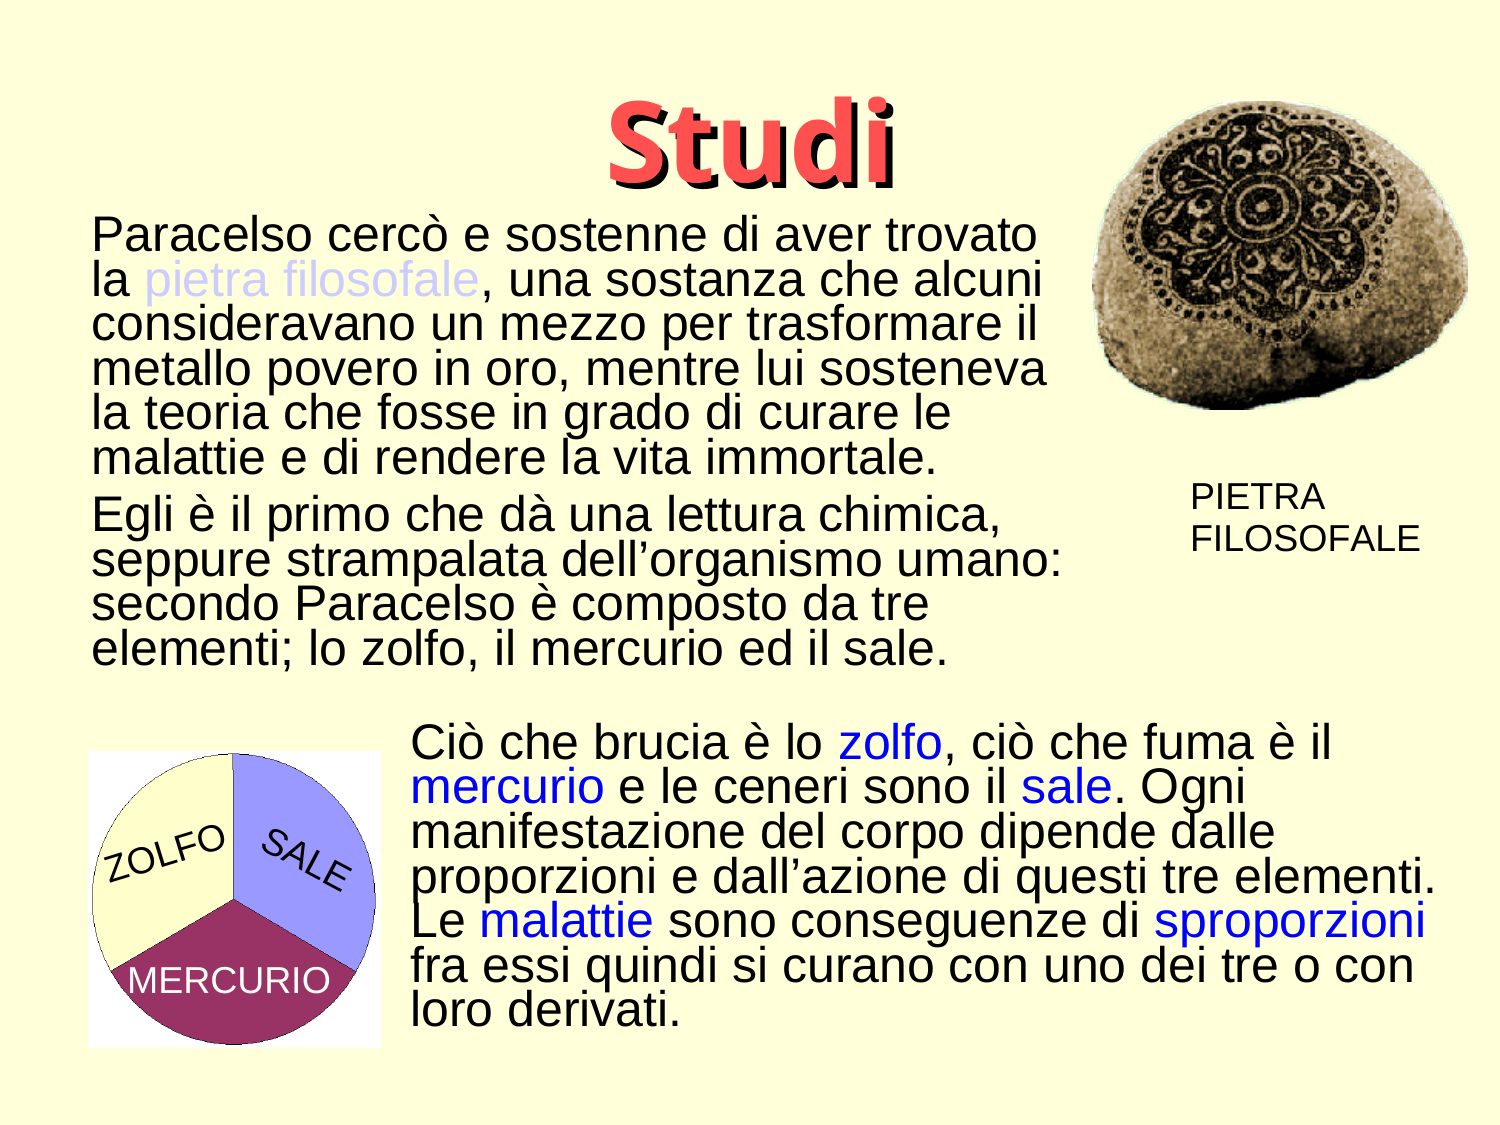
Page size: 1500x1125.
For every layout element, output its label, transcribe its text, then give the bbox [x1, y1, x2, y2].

picture [88, 751, 381, 865]
text_box Ciò che brucia è lo zolfo, ciò che fuma è il mercurio e le ceneri sono il sale. Ogni manifestazione del corpo dipende dalle proporzioni e dall’azione di questi tre elementi. Le malattie sono conseguenze di sproporzioni fra essi quindi si curano con uno dei tre o con loro derivati. [395, 716, 1500, 1125]
text_box ZOLFO [83, 799, 251, 904]
text_box MERCURIO [112, 952, 361, 1010]
picture [88, 860, 381, 1048]
title Studi [75, 45, 1426, 233]
text_box PIETRA FILOSOFALE [1175, 467, 1459, 568]
list Paracelso cercò e sostenne di aver trovato la pietra filosofale, una sostanza che alcuni consideravano un mezzo per trasformare il metallo povero in oro, mentre lui sosteneva la teoria che fosse in grado di curare le malattie e di rendere la vita immortale. Egli è il primo che dà una lettura chimica, seppure strampalata dell’organismo umano: secondo Paracelso è composto da tre elementi; lo zolfo, il mercurio ed il sale. [76, 208, 1107, 717]
picture [1092, 101, 1468, 410]
text_box SALE [237, 804, 391, 922]
